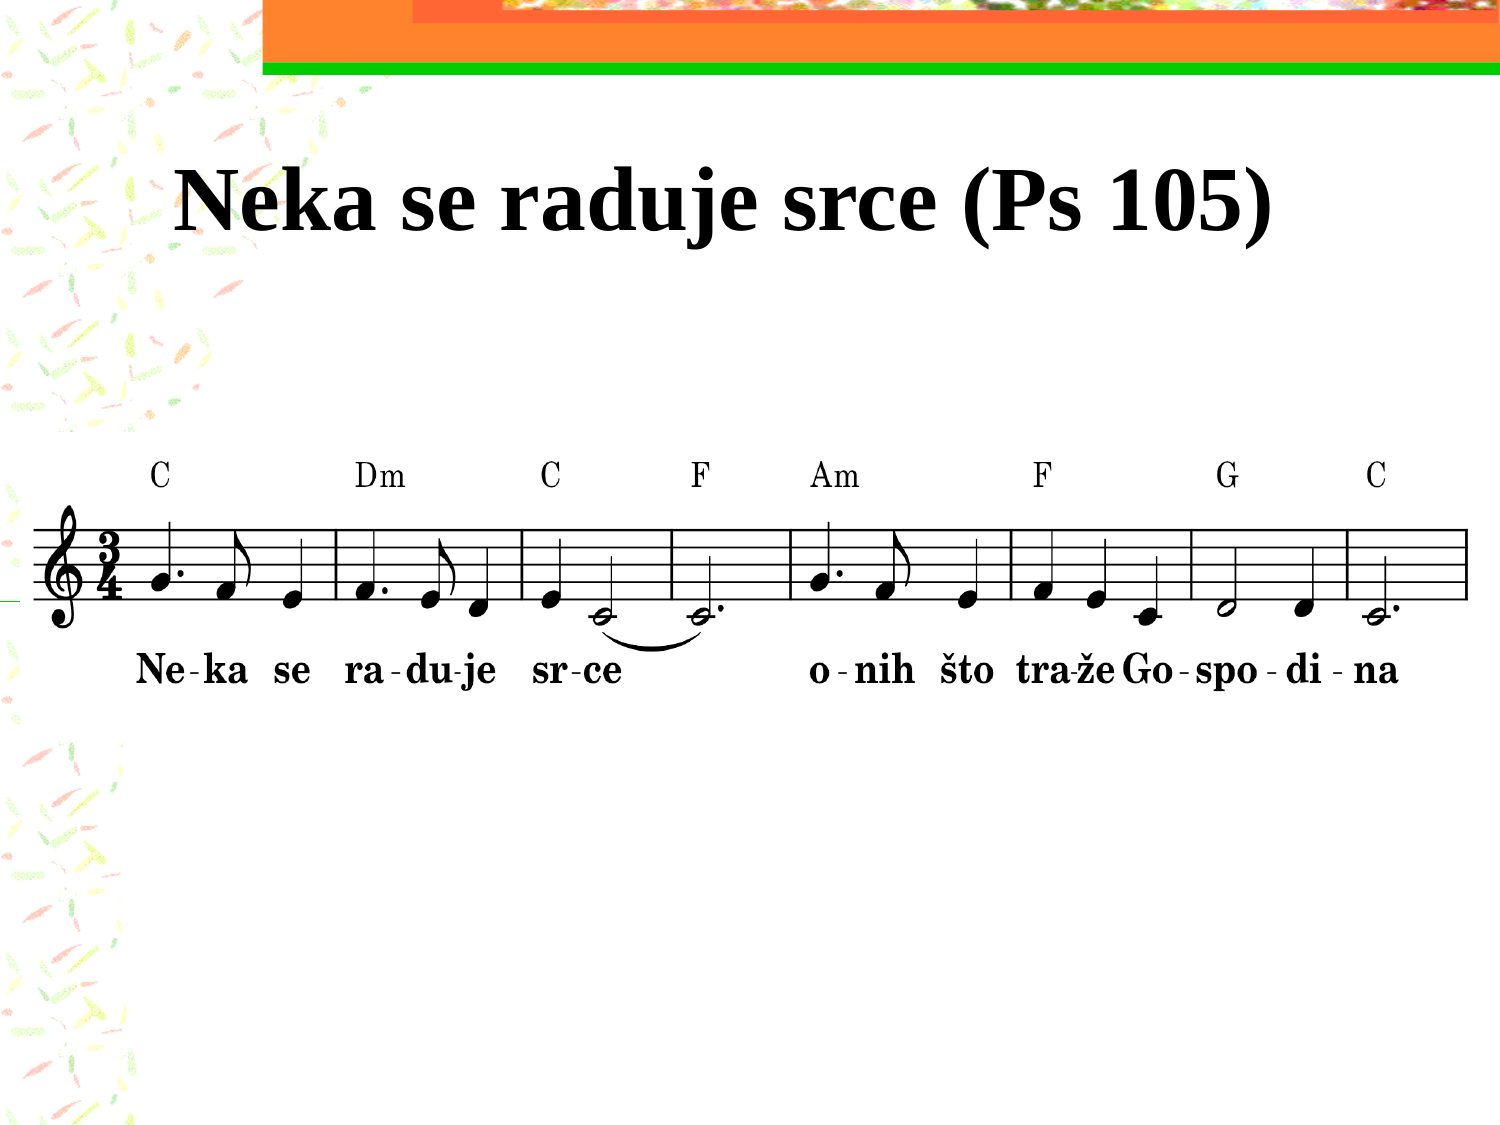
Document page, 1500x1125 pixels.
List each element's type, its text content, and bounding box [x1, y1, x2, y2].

picture [412, 0, 1500, 23]
title Neka se raduje srce (Ps 105) [87, 99, 1363, 288]
picture [0, 0, 1480, 1125]
